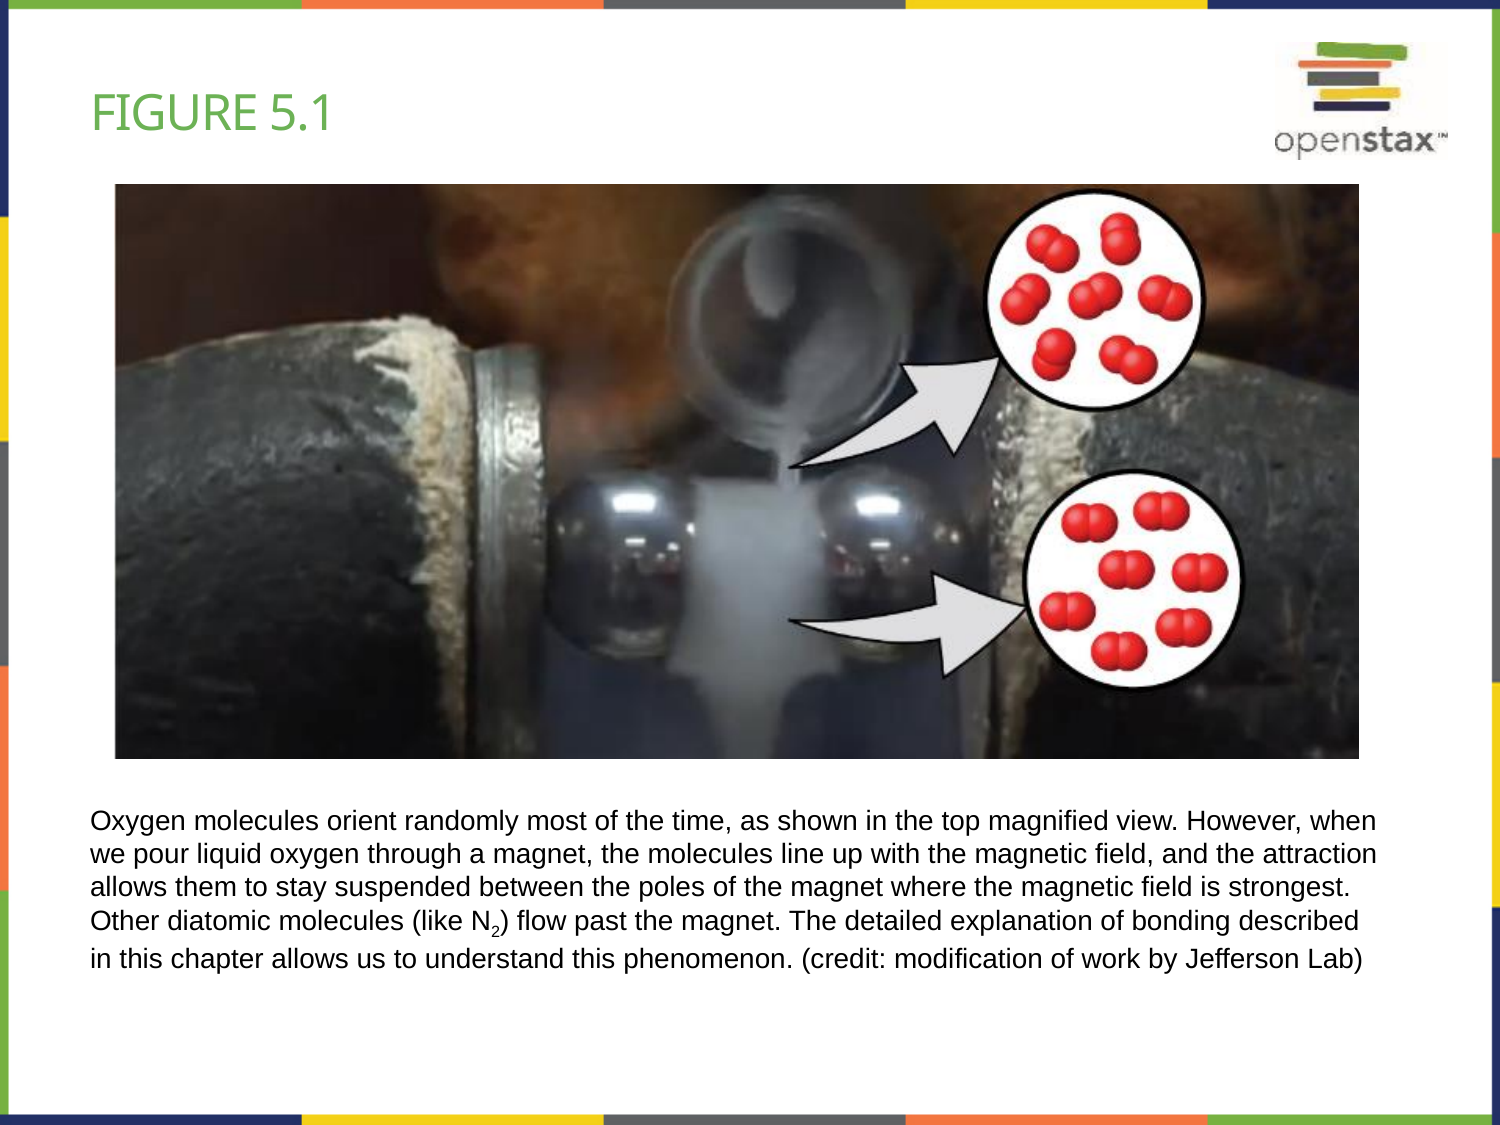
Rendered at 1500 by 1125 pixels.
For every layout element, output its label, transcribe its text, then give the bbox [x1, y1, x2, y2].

picture [0, 0, 1500, 1125]
list Oxygen molecules orient randomly most of the time, as shown in the top magnified view. However, when we pour liquid oxygen through a magnet, the molecules line up with the magnetic field, and the attraction allows them to stay suspended between the poles of the magnet where the magnetic field is strongest. Other diatomic molecules (like N2) flow past the magnet. The detailed explanation of bonding described in this chapter allows us to understand this phenomenon. (credit: modification of work by Jefferson Lab) [75, 794, 1398, 986]
title Figure 5.1 [75, 39, 1398, 148]
